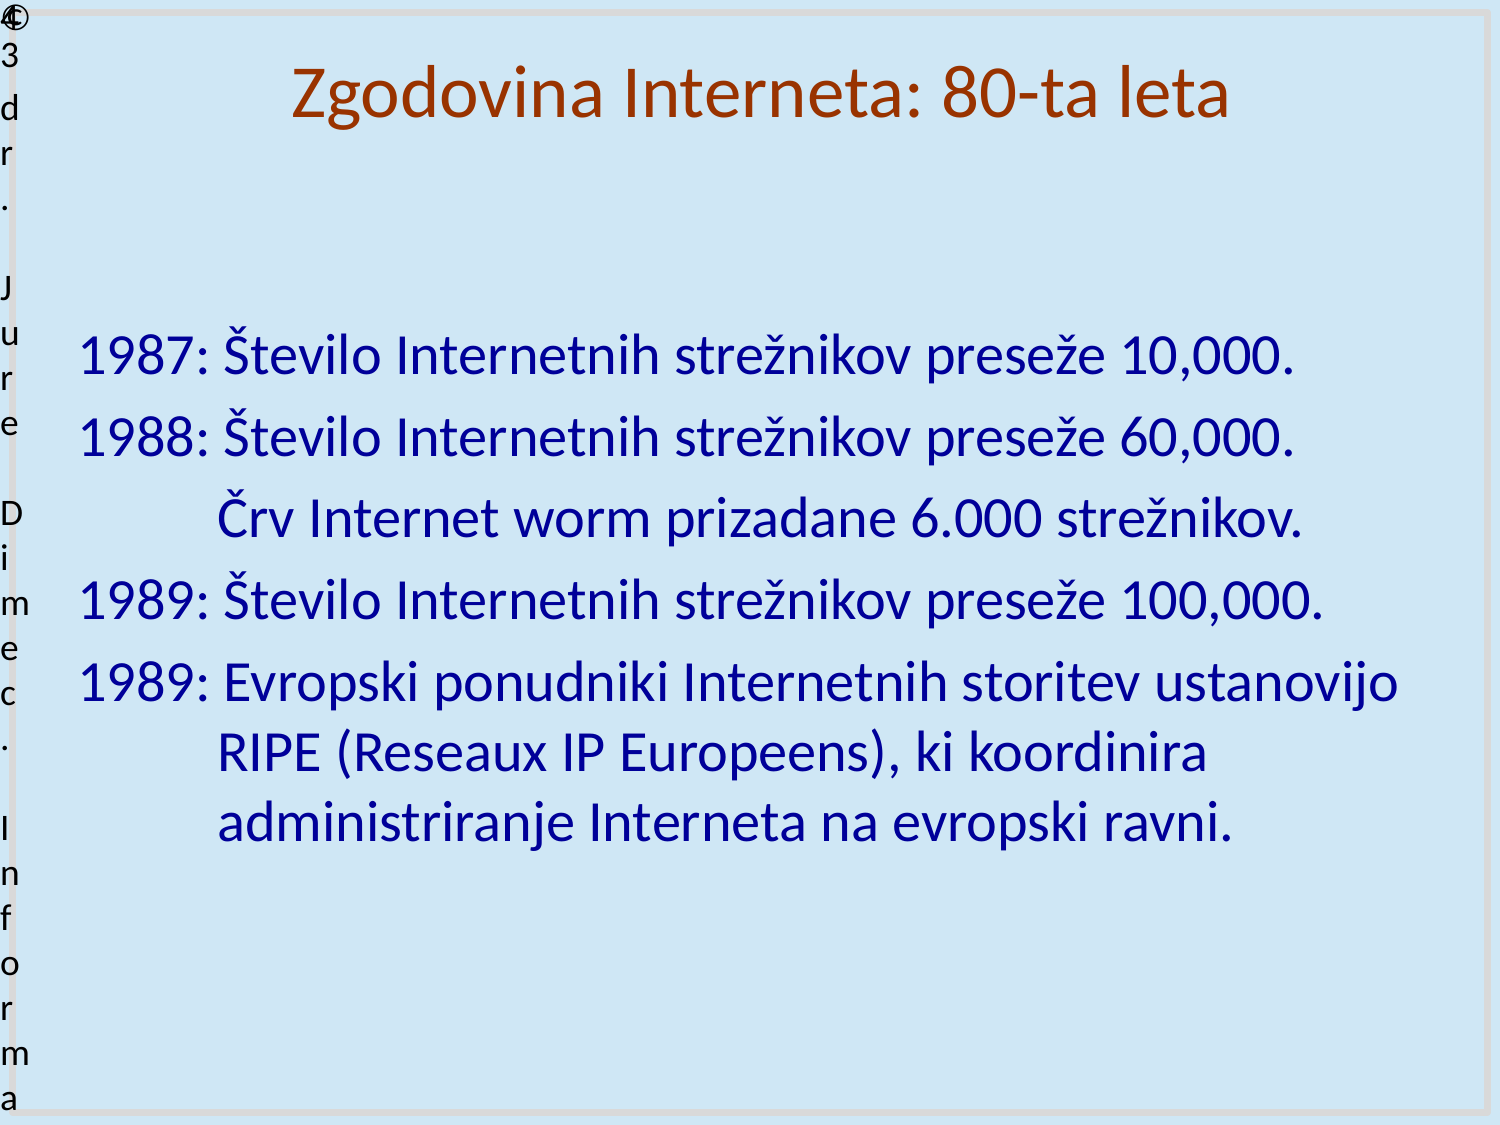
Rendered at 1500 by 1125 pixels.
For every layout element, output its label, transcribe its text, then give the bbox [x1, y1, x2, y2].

title Zgodovina Interneta: 80-ta leta [41, 37, 1483, 138]
text_box 1987: Število Internetnih strežnikov preseže 10,000. 1988: Število Internetnih strežnikov preseže 60,000. Črv Internet worm prizadane 6.000 strežnikov. 1989: Število Internetnih strežnikov preseže 100,000. 1989: Evropski ponudniki Internetnih storitev ustanovijo RIPE (Reseaux IP Europeens), ki koordinira administriranje Interneta na evropski ravni. [62, 308, 1450, 861]
